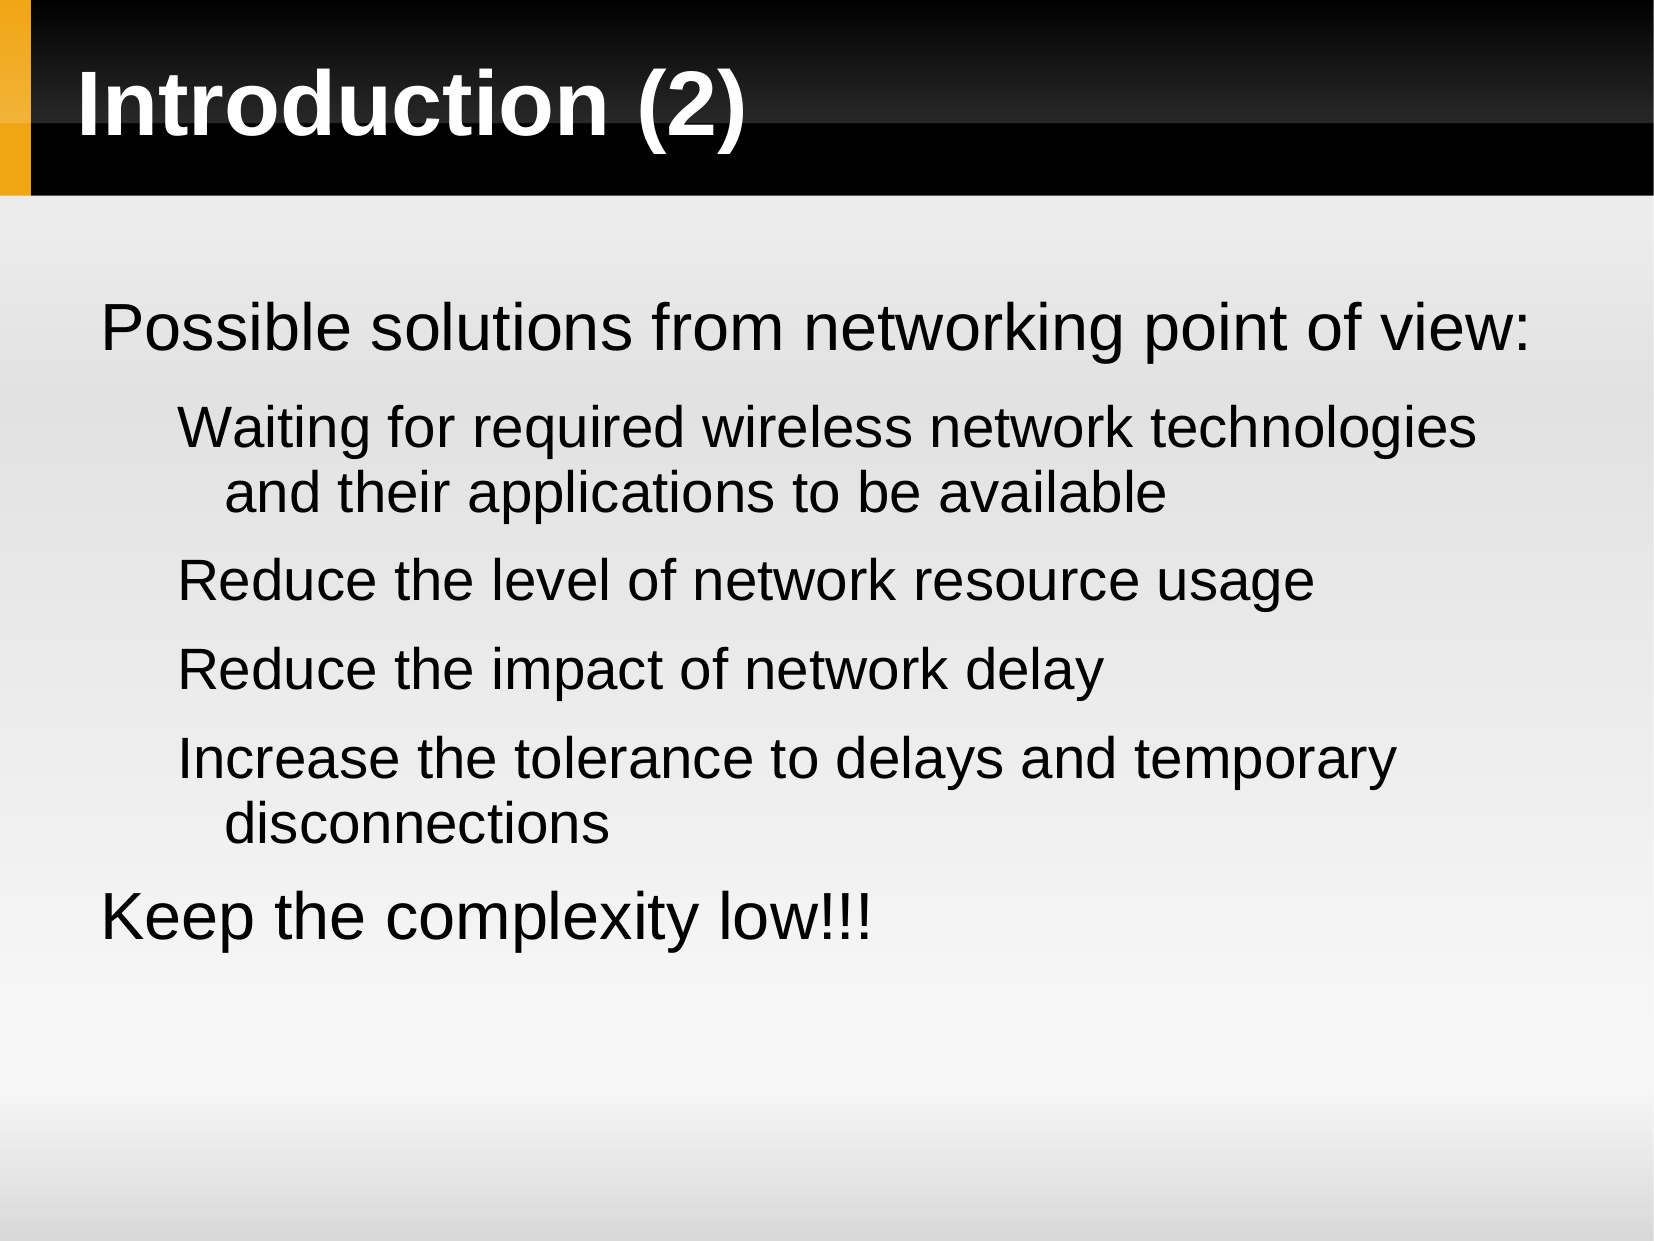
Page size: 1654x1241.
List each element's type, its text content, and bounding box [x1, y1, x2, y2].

picture [0, 0, 1654, 1241]
title Introduction (2) [76, 7, 1565, 200]
list Possible solutions from networking point of view: Waiting for required wireless network technologies and their applications to be available Reduce the level of network resource usage Reduce the impact of network delay Increase the tolerance to delays and temporary disconnections Keep the complexity low!!! [82, 290, 1571, 1094]
